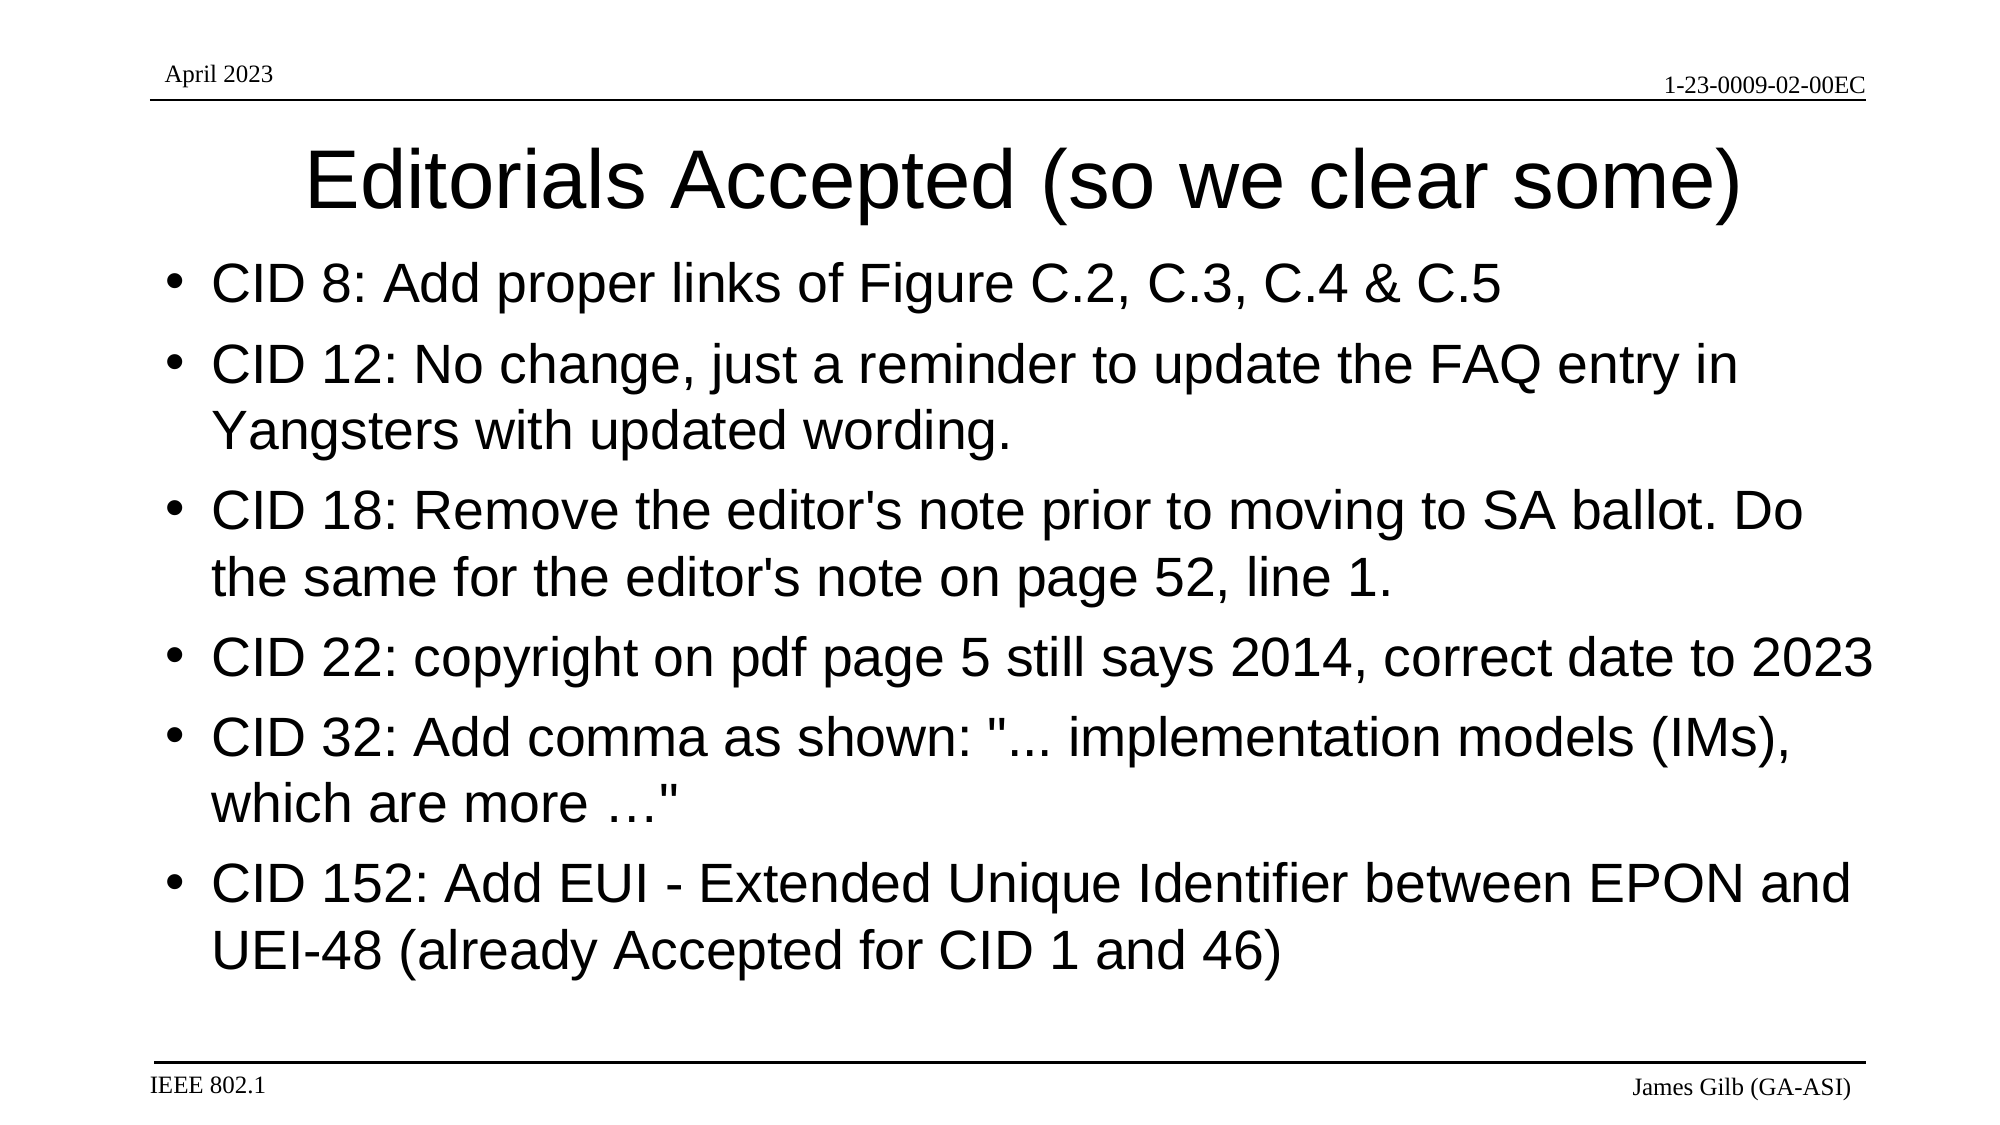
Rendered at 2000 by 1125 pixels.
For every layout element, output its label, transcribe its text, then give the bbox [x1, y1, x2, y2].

list CID 8: Add proper links of Figure C.2, C.3, C.4 & C.5 CID 12: No change, just a reminder to update the FAQ entry in Yangsters with updated wording. CID 18: Remove the editor's note prior to moving to SA ballot. Do the same for the editor's note on page 52, line 1. CID 22: copyright on pdf page 5 still says 2014, correct date to 2023 CID 32: Add comma as shown: "... implementation models (IMs), which are more …" CID 152: Add EUI - Extended Unique Identifier between EPON and UEI-48 (already Accepted for CID 1 and 46) [149, 239, 1900, 1051]
title Editorials Accepted (so we clear some) [149, 112, 1900, 238]
